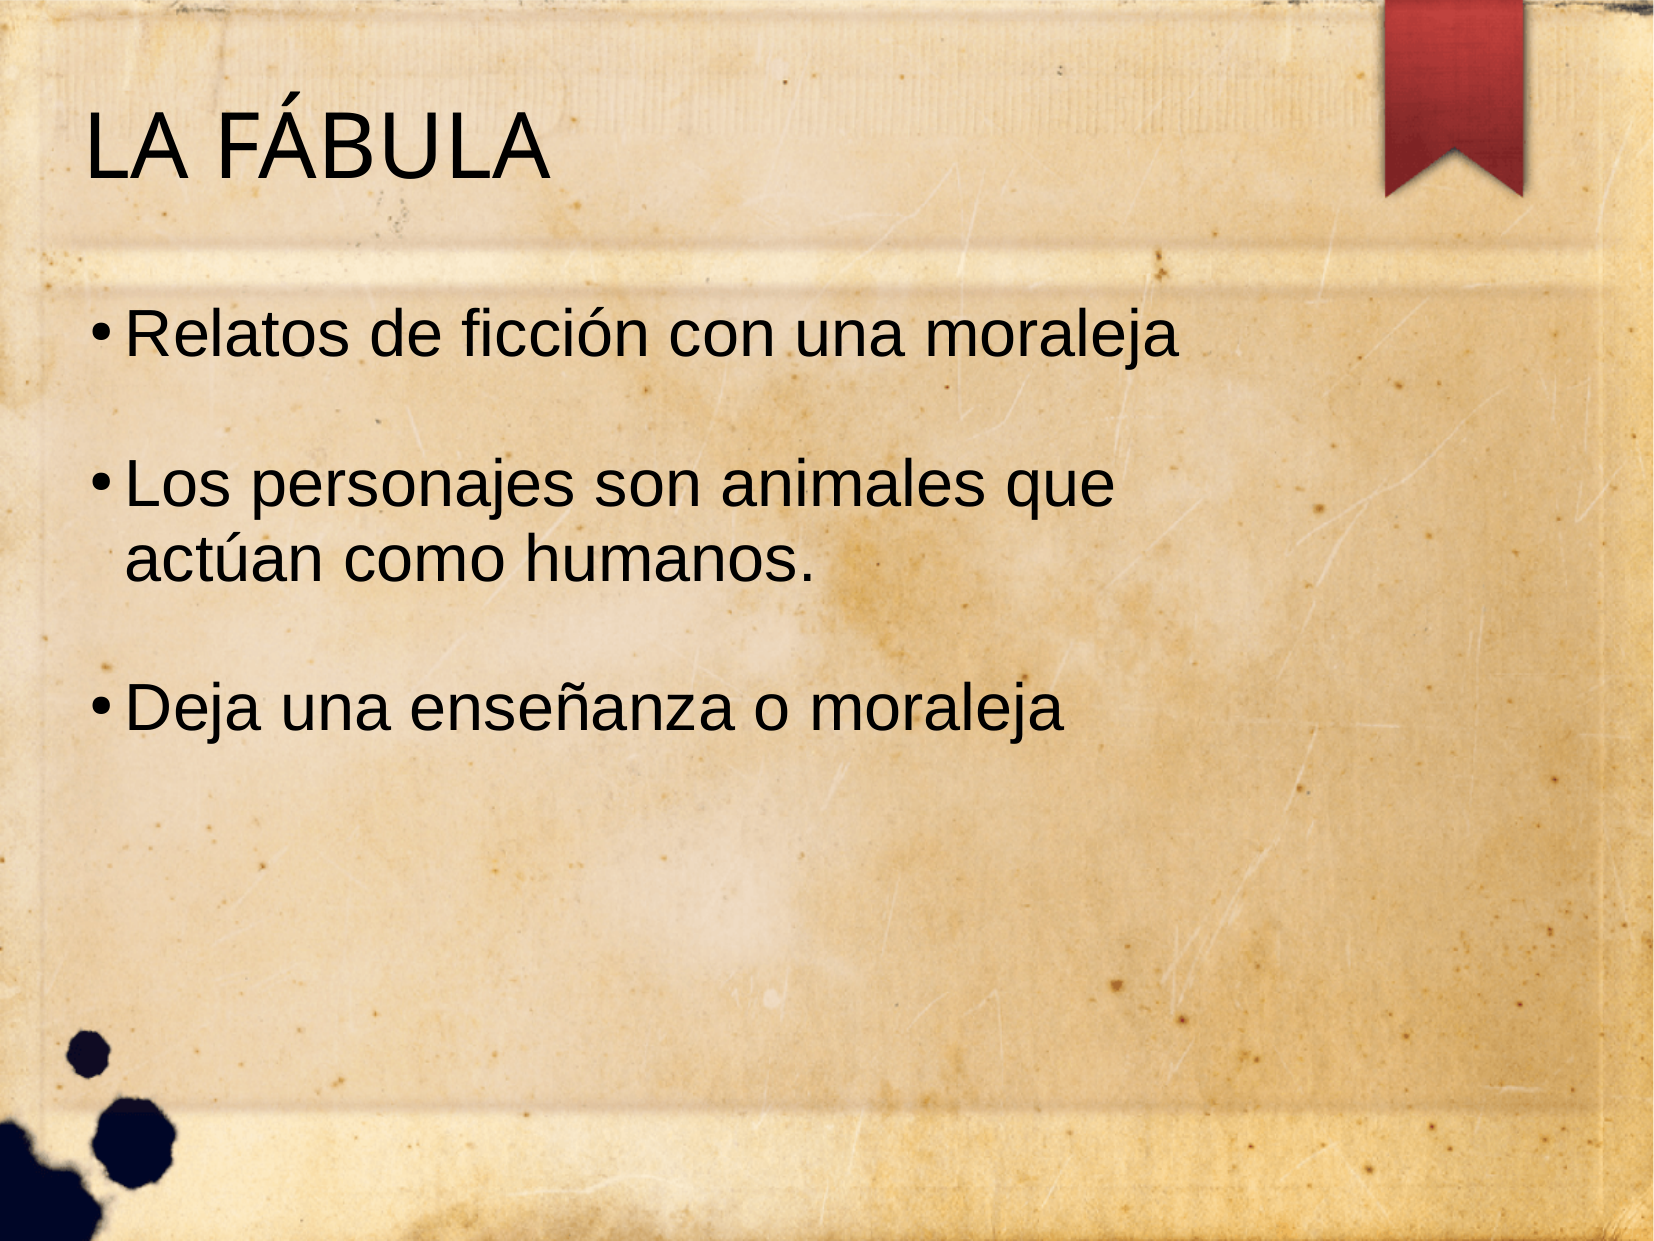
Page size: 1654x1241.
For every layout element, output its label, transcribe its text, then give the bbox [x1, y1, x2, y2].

title LA FÁBULA [82, 49, 1347, 237]
text_box Relatos de ficción con una moraleja Los personajes son animales que actúan como humanos. Deja una enseñanza o moraleja [74, 288, 1329, 886]
picture [0, 0, 1654, 1241]
